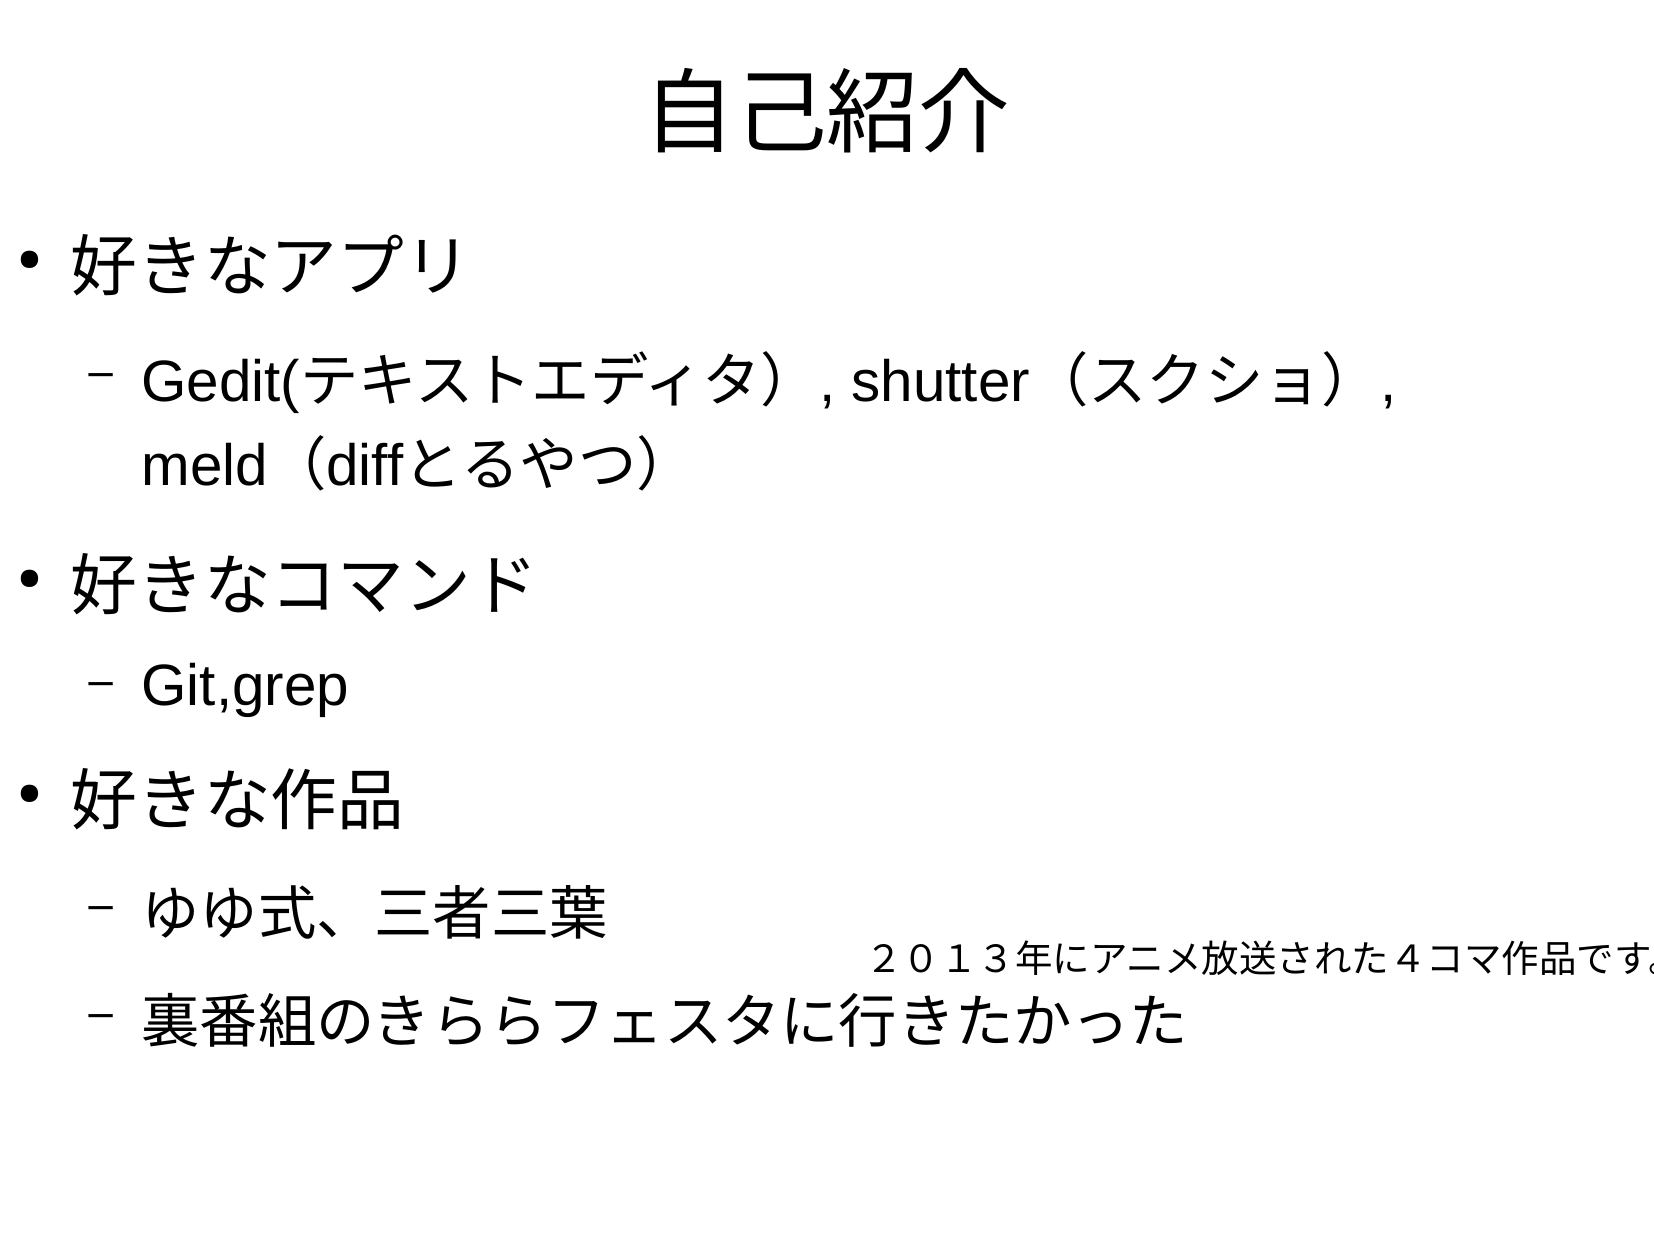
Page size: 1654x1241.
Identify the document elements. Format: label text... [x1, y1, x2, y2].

text_box ２０１３年にアニメ放送された４コマ作品です。 [850, 921, 1572, 974]
title 自己紹介 [0, 2, 1654, 210]
list 好きなアプリ Gedit(テキストエディタ）, shutter（スクショ）, meld（diffとるやつ） 好きなコマンド Git,grep 好きな作品 ゆゆ式、三者三葉 裏番組のきららフェスタに行きたかった [0, 213, 1642, 1178]
